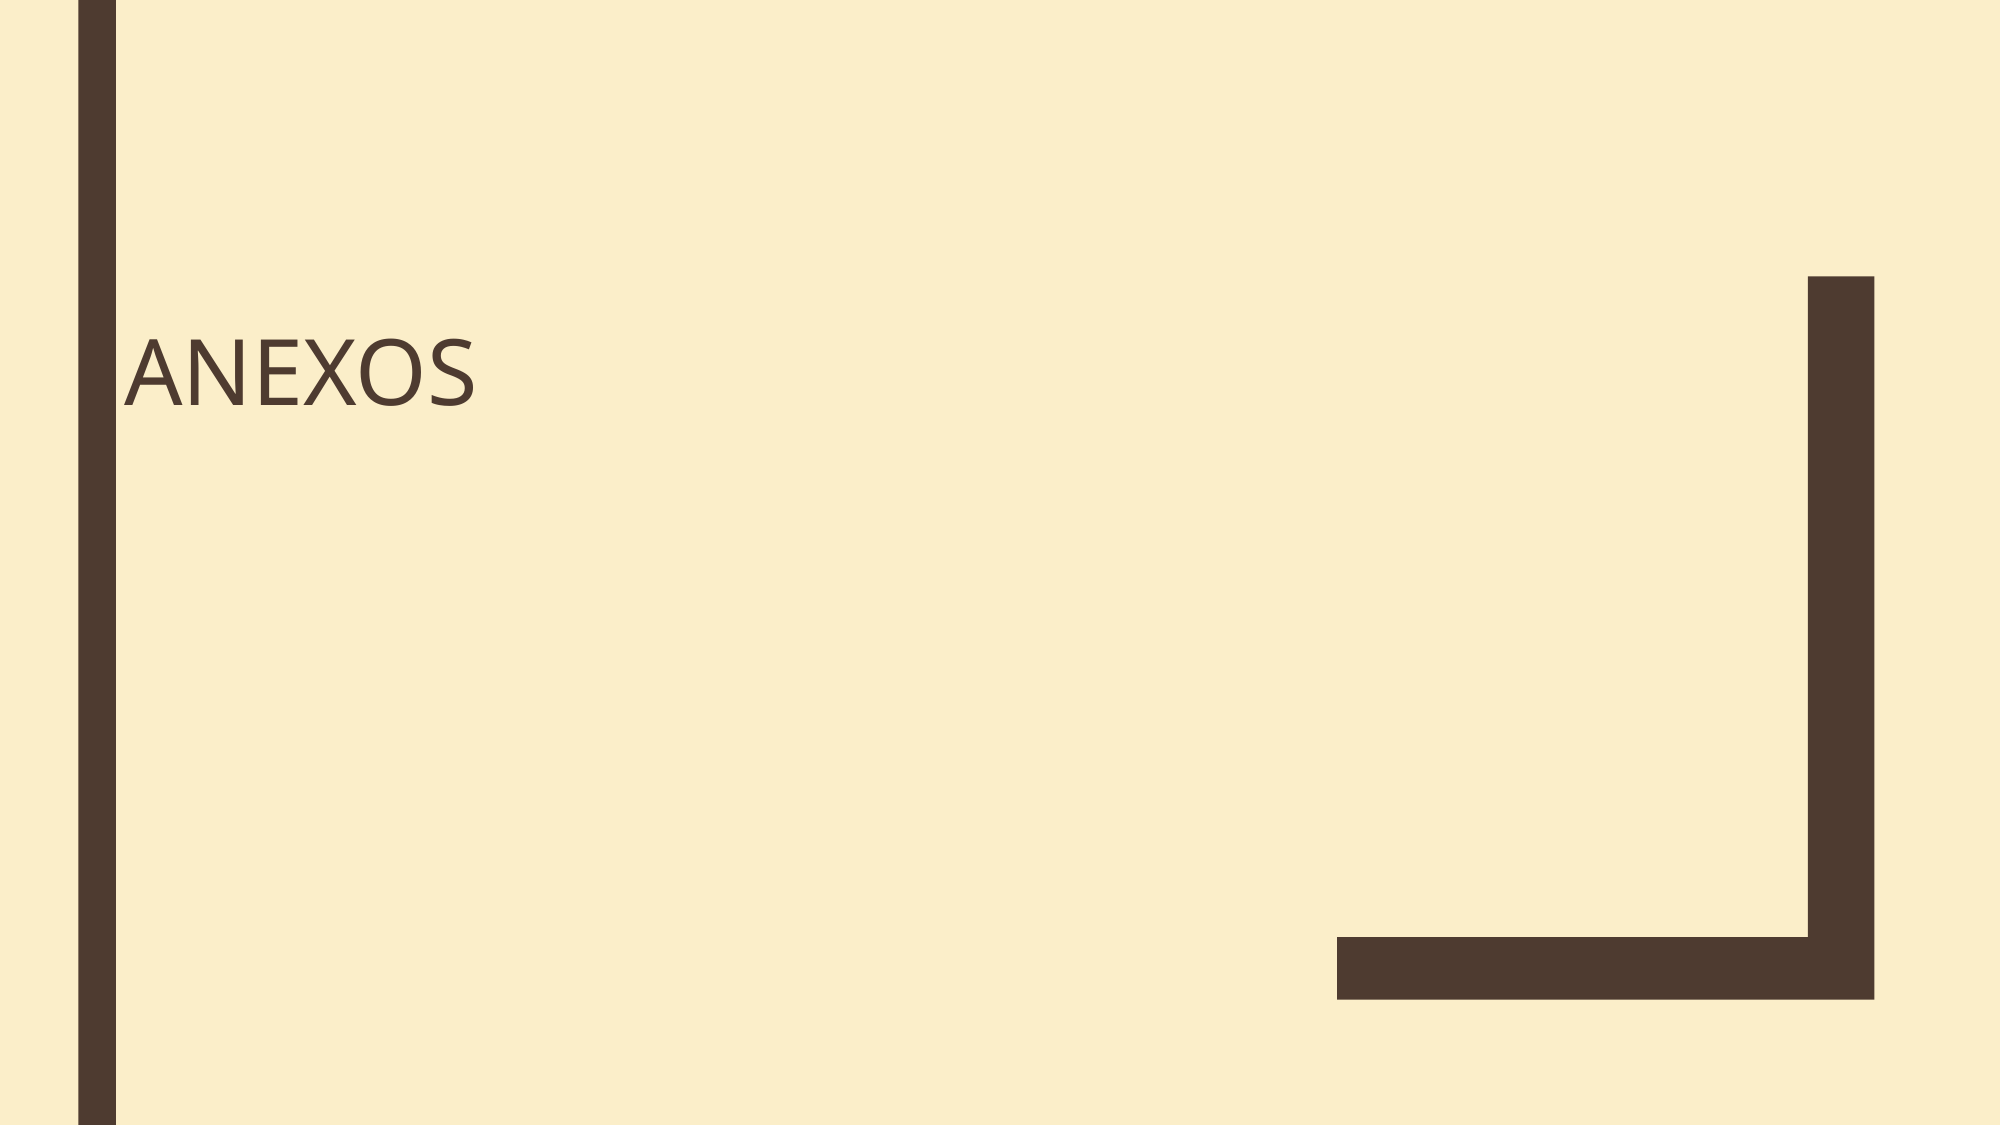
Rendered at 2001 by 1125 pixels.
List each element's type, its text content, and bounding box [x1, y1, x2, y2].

title ANEXOS [109, 319, 1687, 788]
